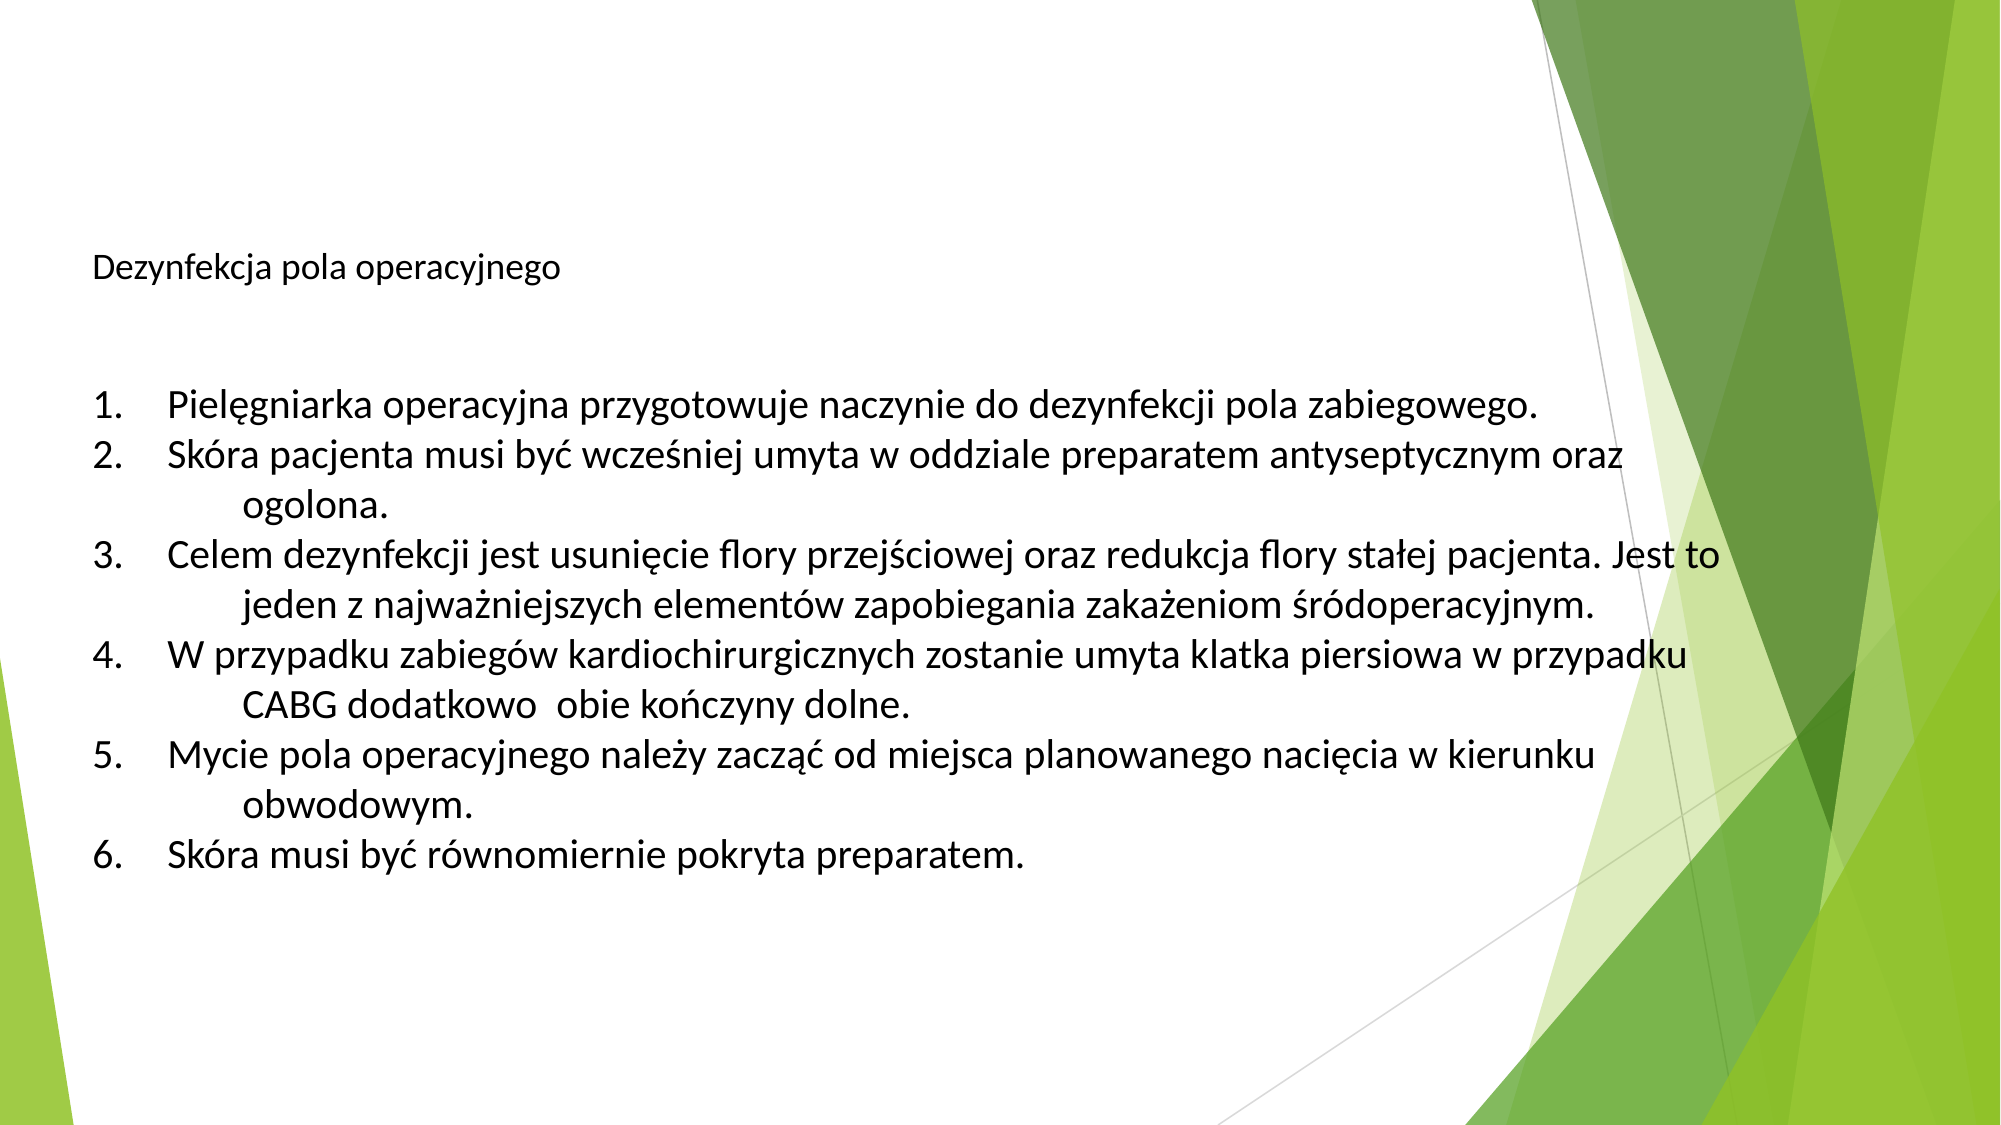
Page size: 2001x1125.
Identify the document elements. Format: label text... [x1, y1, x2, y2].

text_box Dezynfekcja pola operacyjnego Pielęgniarka operacyjna przygotowuje naczynie do dezynfekcji pola zabiegowego. Skóra pacjenta musi być wcześniej umyta w oddziale preparatem antyseptycznym oraz ogolona. Celem dezynfekcji jest usunięcie flory przejściowej oraz redukcja flory stałej pacjenta. Jest to jeden z najważniejszych elementów zapobiegania zakażeniom śródoperacyjnym. W przypadku zabiegów kardiochirurgicznych zostanie umyta klatka piersiowa w przypadku CABG dodatkowo obie kończyny dolne. Mycie pola operacyjnego należy zacząć od miejsca planowanego nacięcia w kierunku obwodowym. Skóra musi być równomiernie pokryta preparatem. [77, 234, 1779, 891]
